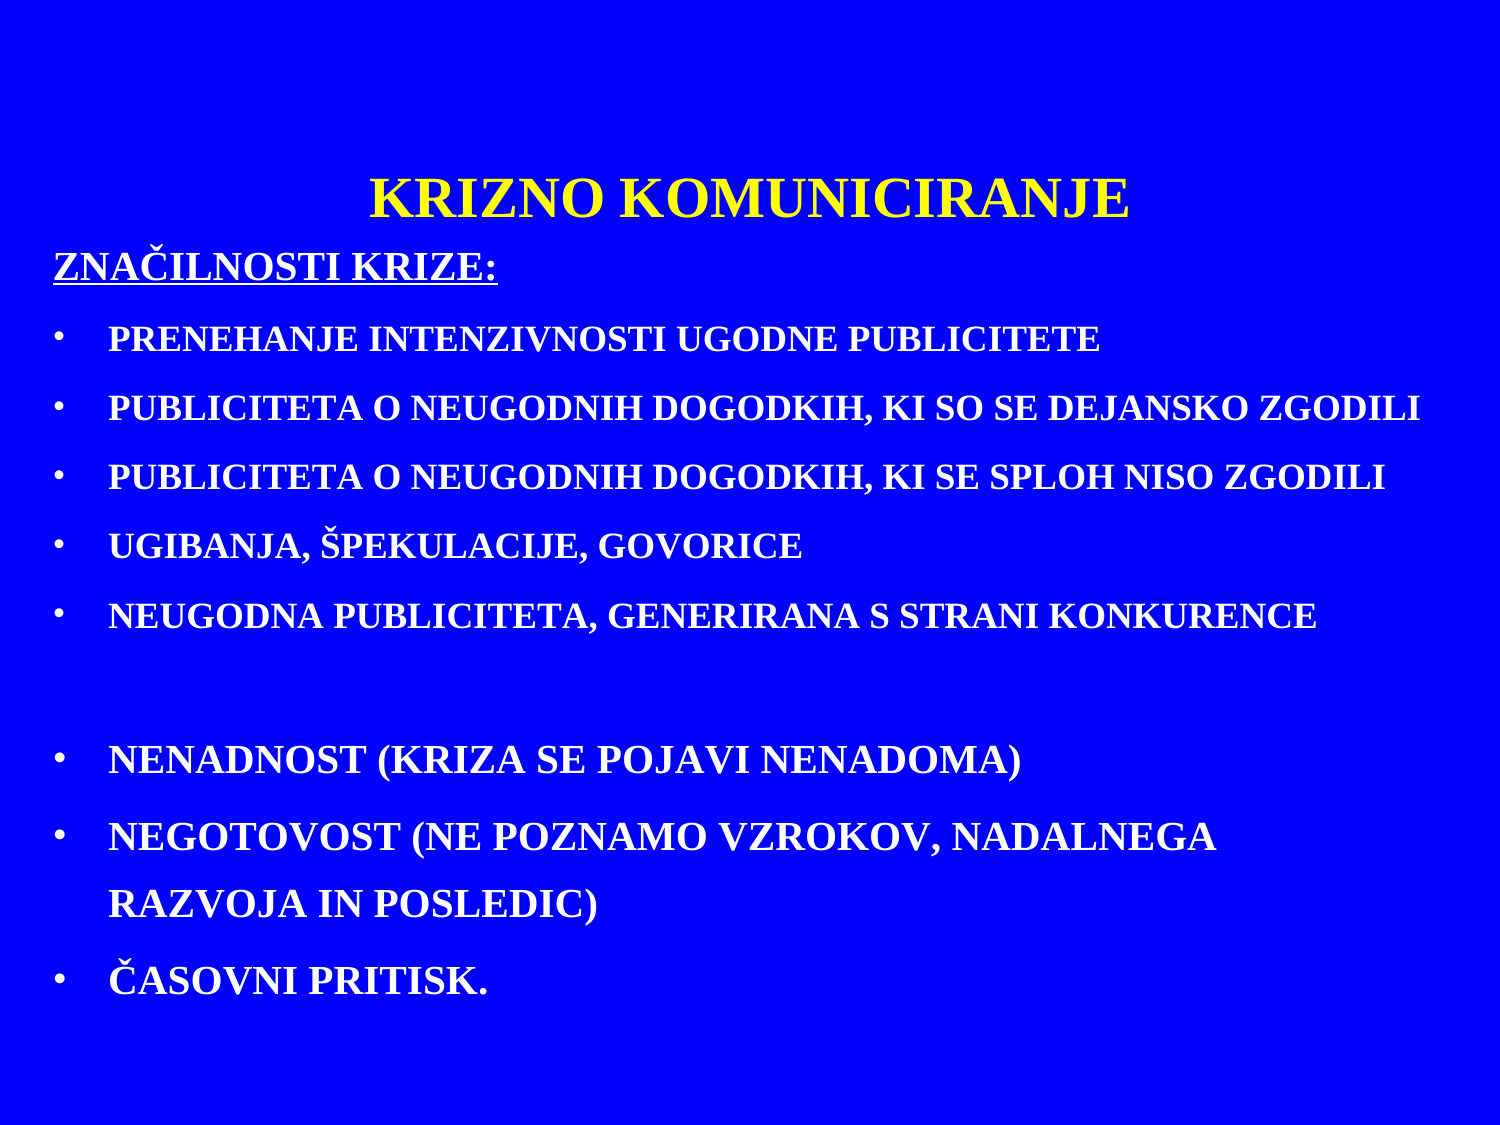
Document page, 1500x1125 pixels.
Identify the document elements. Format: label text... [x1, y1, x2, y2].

list ZNAČILNOSTI KRIZE: PRENEHANJE INTENZIVNOSTI UGODNE PUBLICITETE PUBLICITETA O NEUGODNIH DOGODKIH, KI SO SE DEJANSKO ZGODILI PUBLICITETA O NEUGODNIH DOGODKIH, KI SE SPLOH NISO ZGODILI UGIBANJA, ŠPEKULACIJE, GOVORICE NEUGODNA PUBLICITETA, GENERIRANA S STRANI KONKURENCE NENADNOST (KRIZA SE POJAVI NENADOMA) NEGOTOVOST (NE POZNAMO VZROKOV, NADALNEGA RAZVOJA IN POSLEDIC) ČASOVNI PRITISK. [37, 237, 1438, 1080]
title KRIZNO KOMUNICIRANJE [112, 99, 1388, 237]
